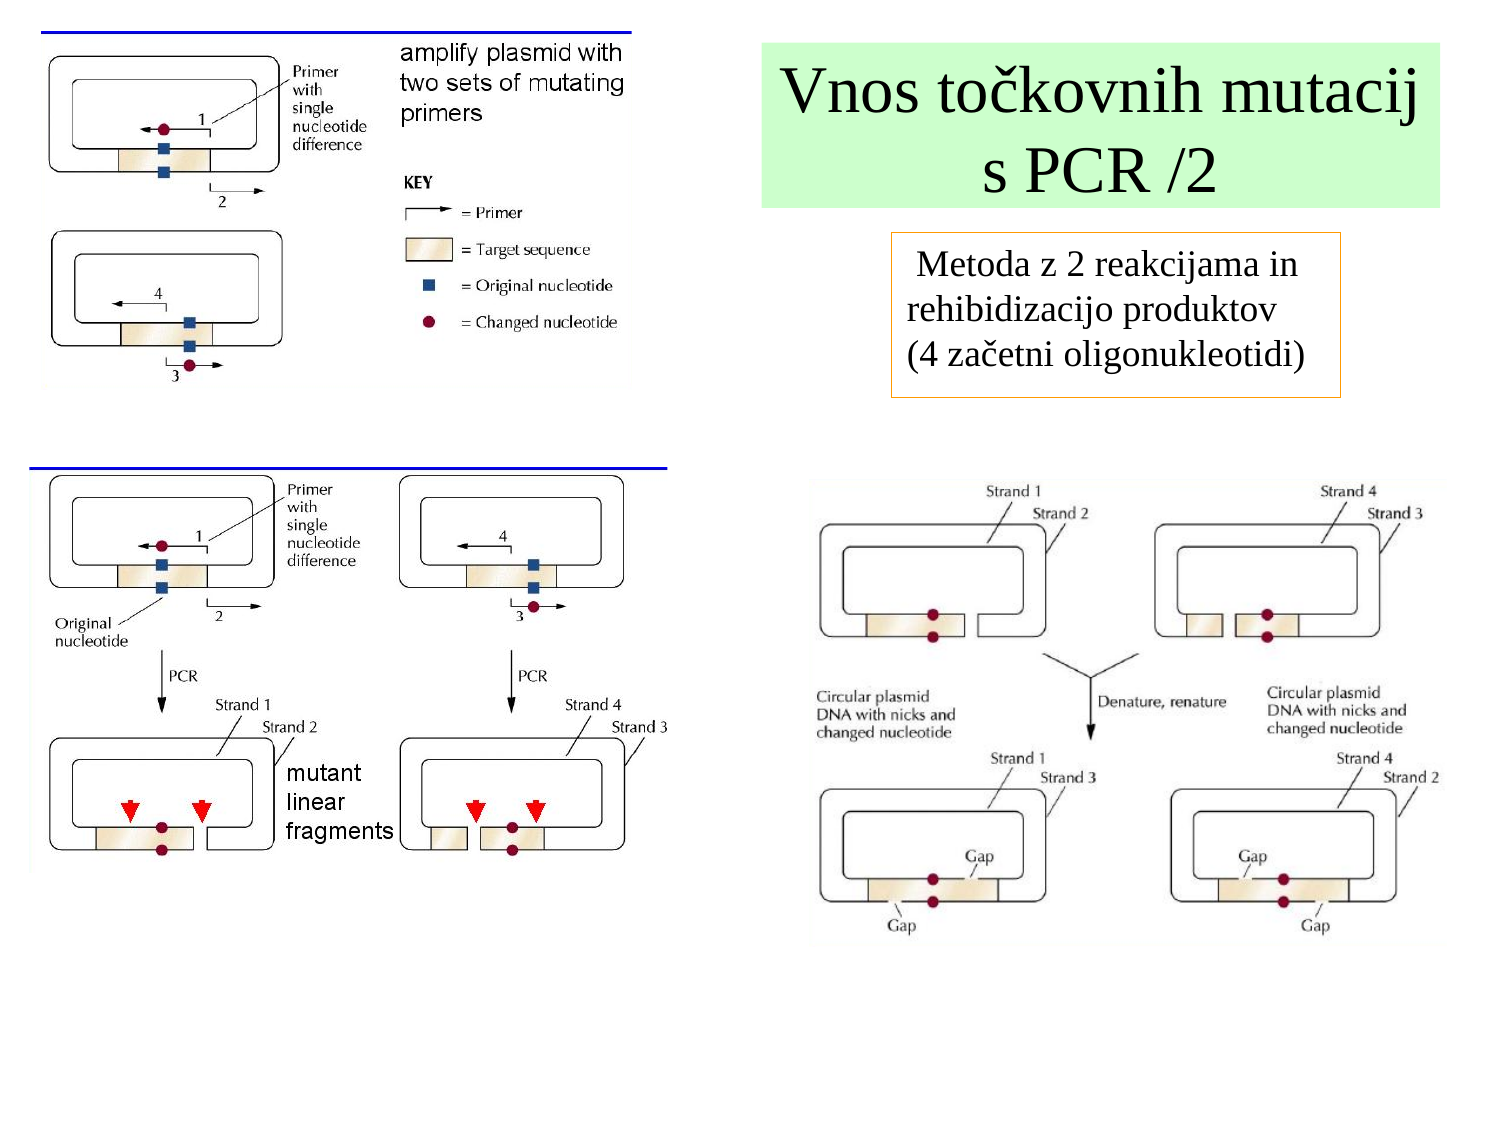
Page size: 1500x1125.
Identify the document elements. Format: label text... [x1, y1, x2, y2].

picture [809, 479, 1447, 947]
title Vnos točkovnih mutacij s PCR /2 [761, 42, 1441, 208]
list Metoda z 2 reakcijama in rehibidizacijo produktov (4 začetni oligonukleotidi) [891, 231, 1341, 398]
picture [41, 31, 632, 390]
picture [29, 467, 668, 873]
